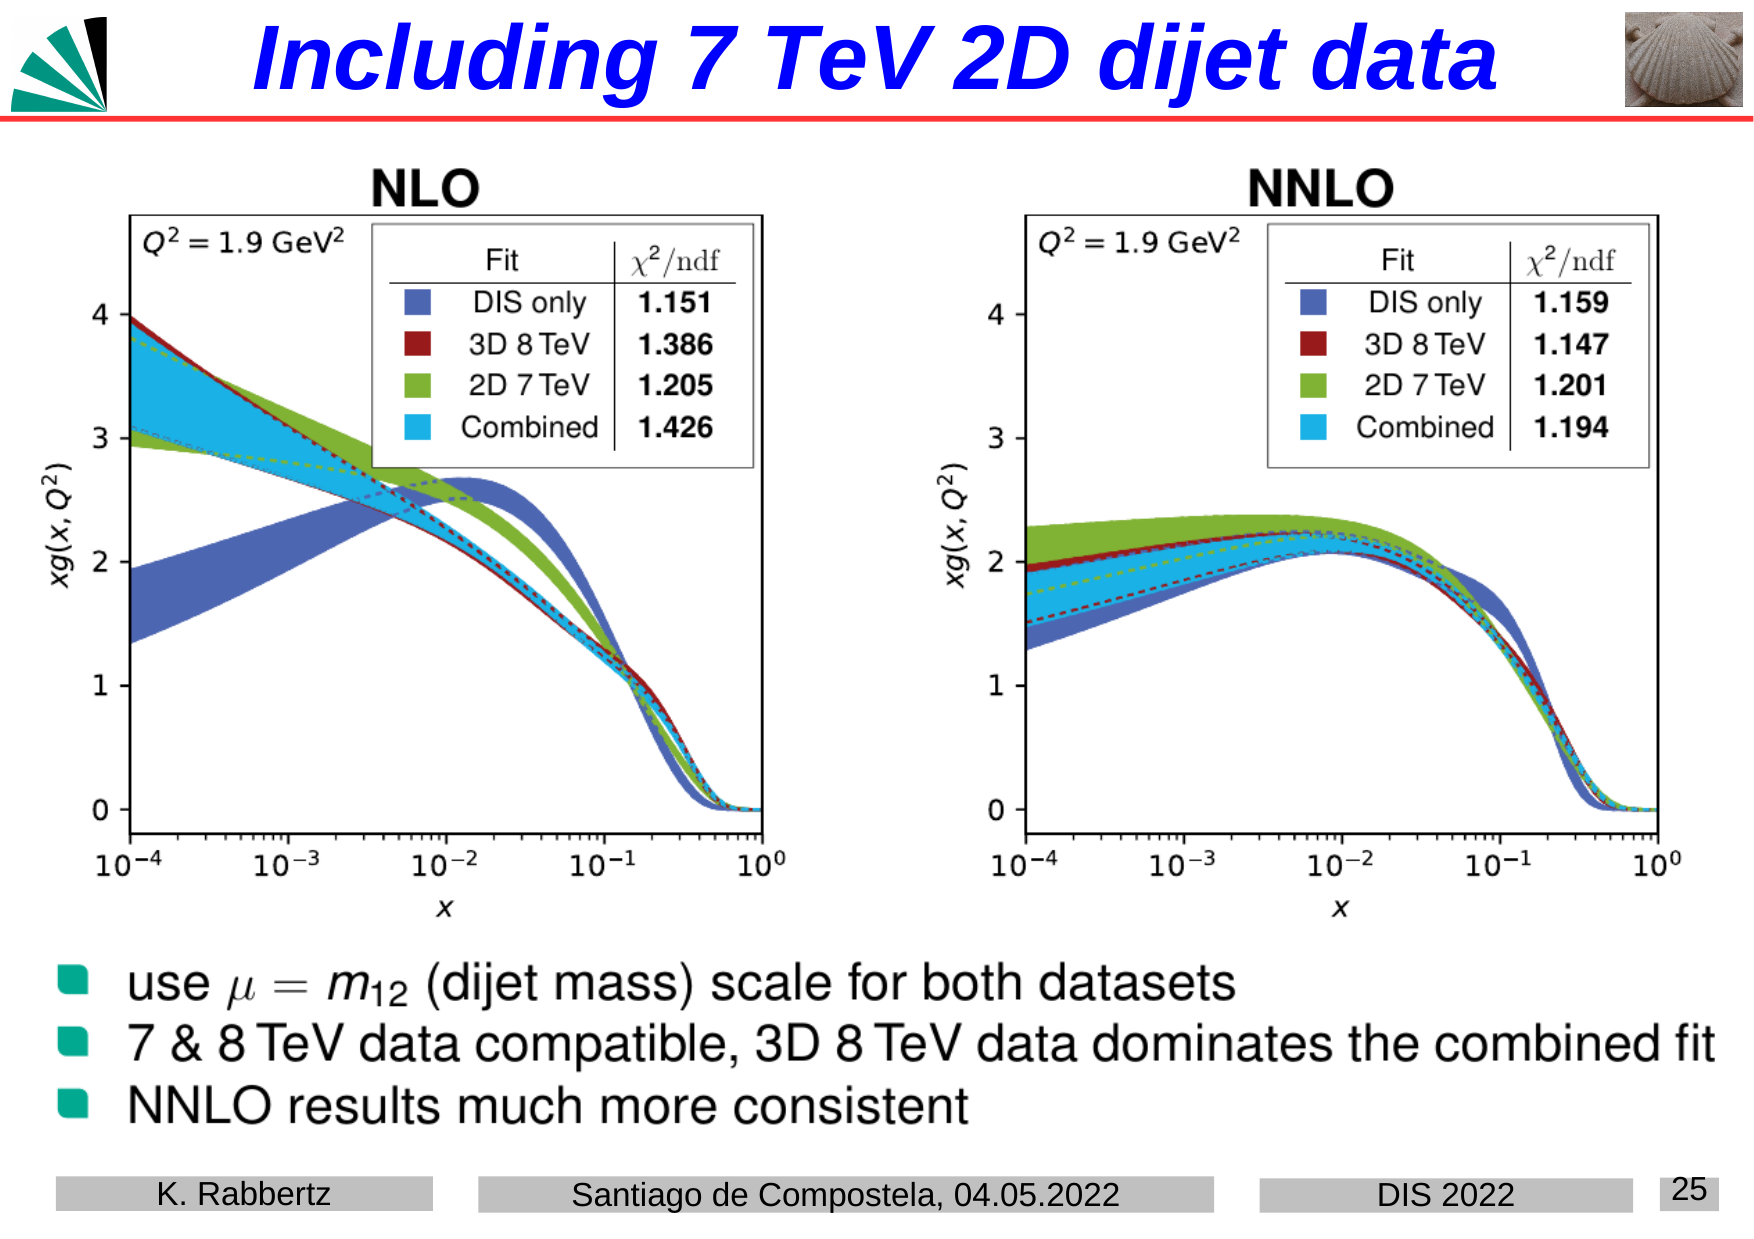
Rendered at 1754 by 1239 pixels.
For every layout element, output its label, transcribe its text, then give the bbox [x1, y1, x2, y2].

picture [4, 140, 1754, 1130]
title Including 7 TeV 2D dijet data [124, 0, 1630, 116]
picture [11, 17, 107, 113]
picture [1630, 12, 1743, 107]
